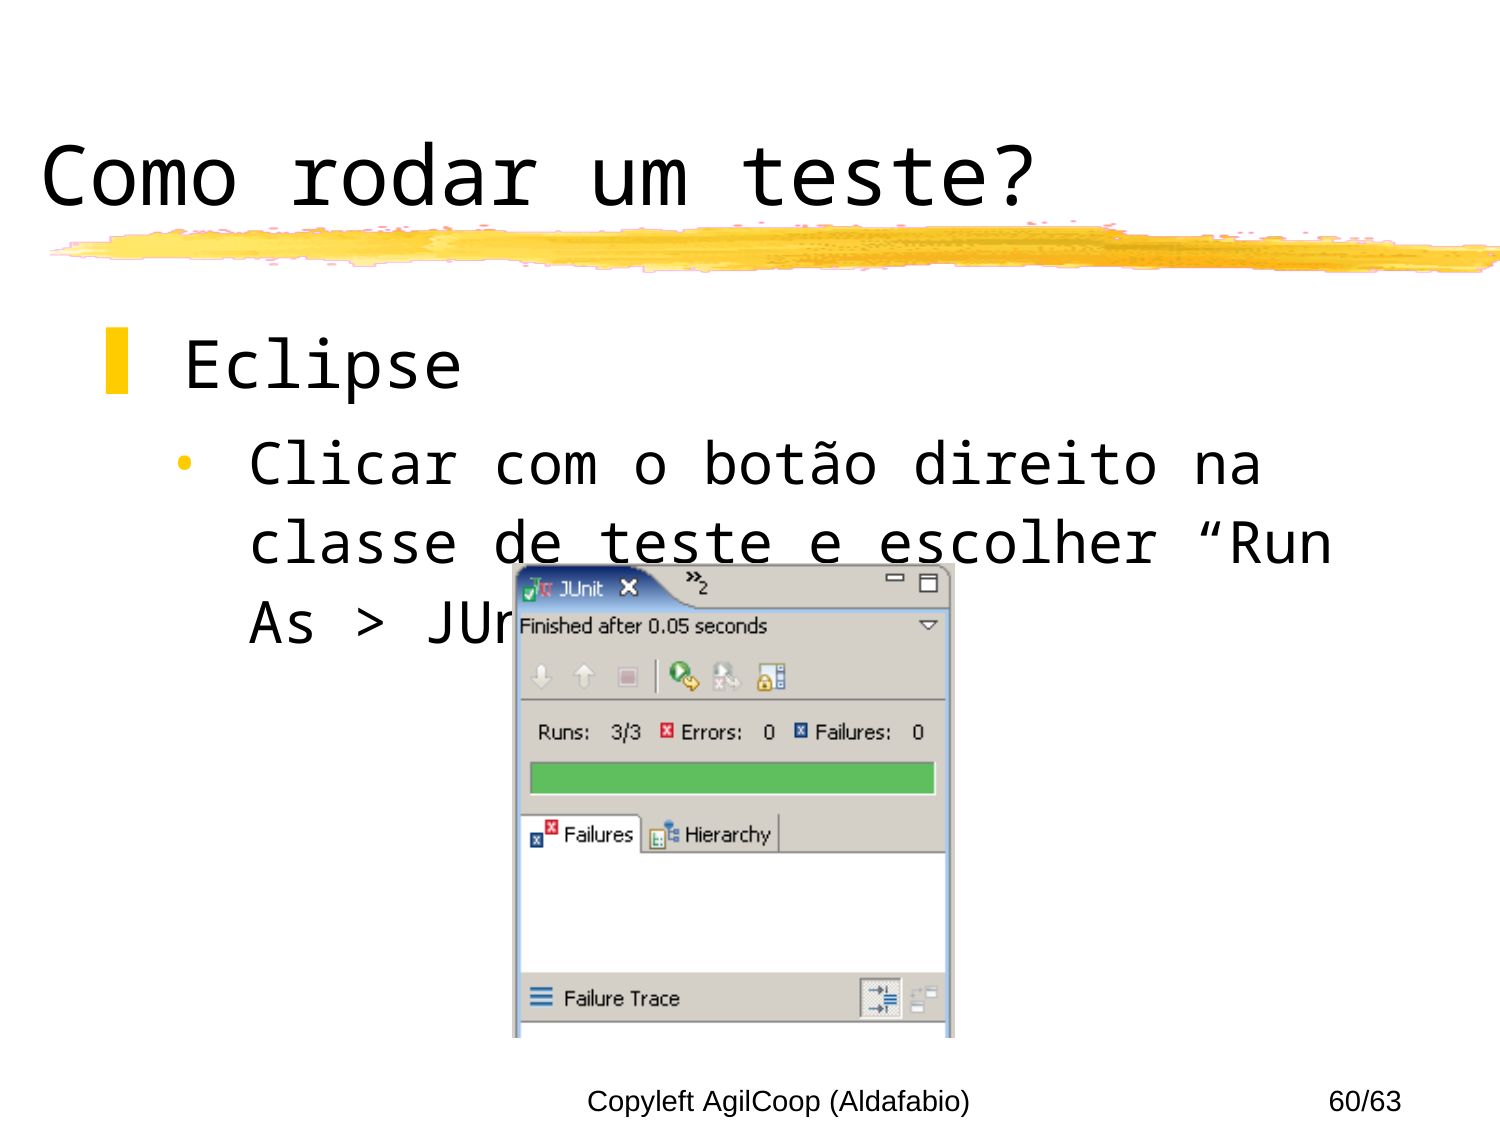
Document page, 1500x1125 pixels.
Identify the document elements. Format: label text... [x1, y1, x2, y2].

list Eclipse Clicar com o botão direito na classe de teste e escolher “Run As > JUnit Test” [74, 309, 1417, 994]
picture [50, 215, 1500, 284]
title Como rodar um teste? [24, 74, 1488, 238]
picture [512, 563, 955, 1038]
